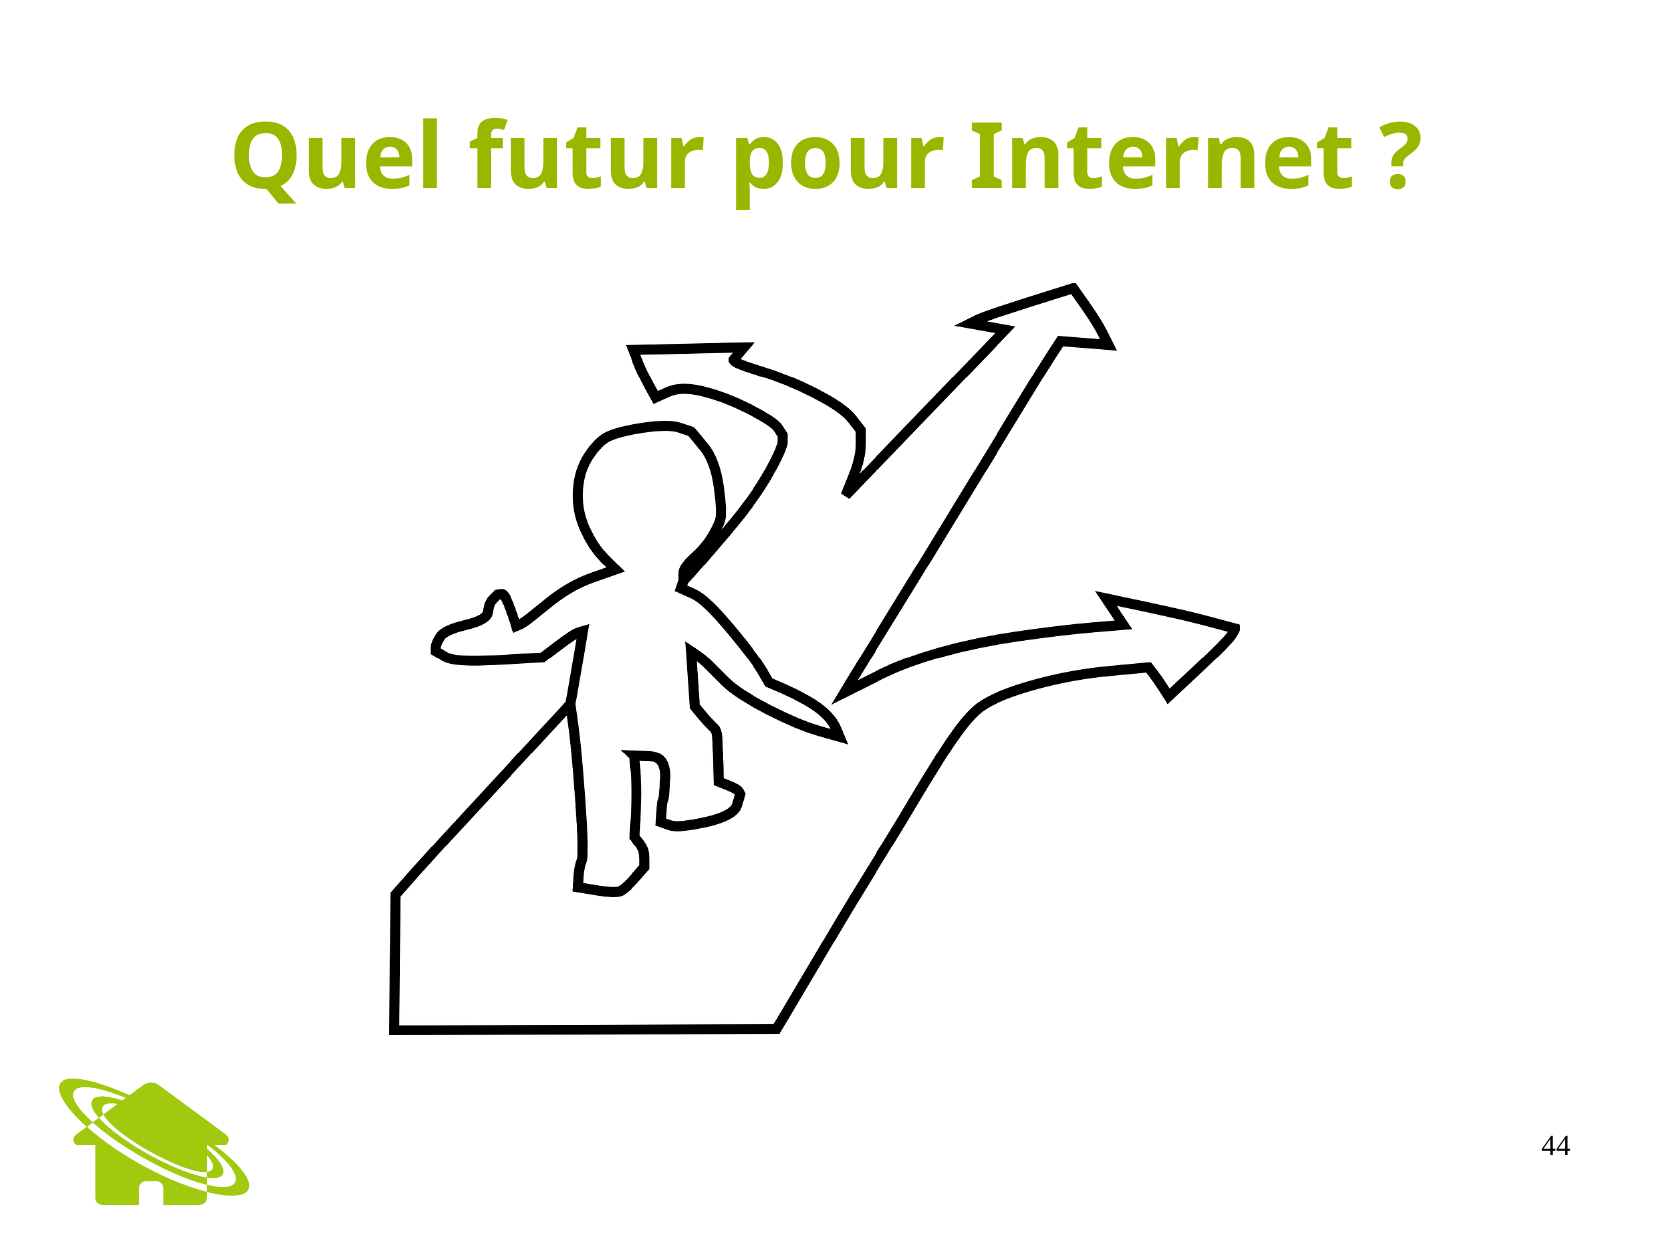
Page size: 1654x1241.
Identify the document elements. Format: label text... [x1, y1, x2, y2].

picture [389, 283, 1240, 1035]
title Quel futur pour Internet ? [82, 49, 1571, 257]
